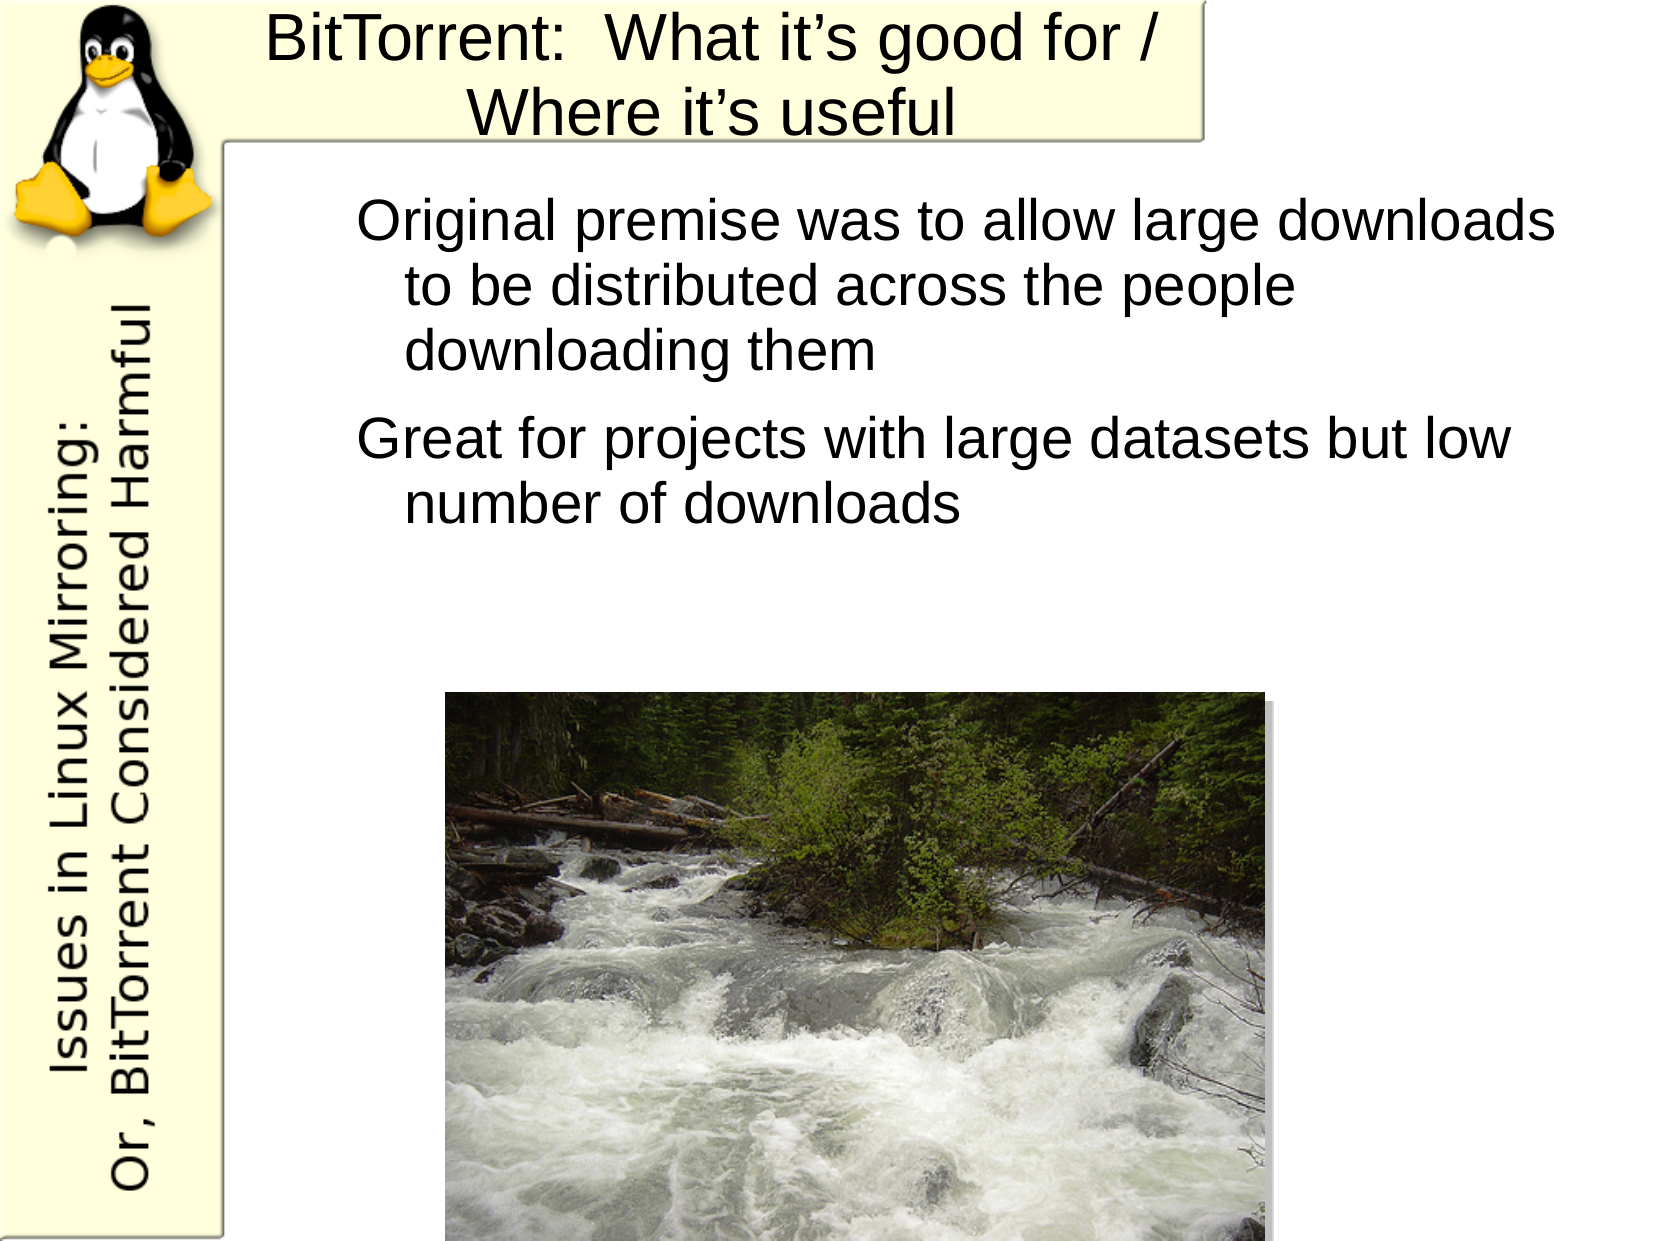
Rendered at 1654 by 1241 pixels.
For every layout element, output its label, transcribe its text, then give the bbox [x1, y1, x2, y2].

picture [0, 0, 1654, 1241]
title BitTorrent: What it’s good for / Where it’s useful [224, 0, 1200, 151]
list Original premise was to allow large downloads to be distributed across the people downloading them Great for projects with large datasets but low number of downloads [262, 187, 1575, 627]
